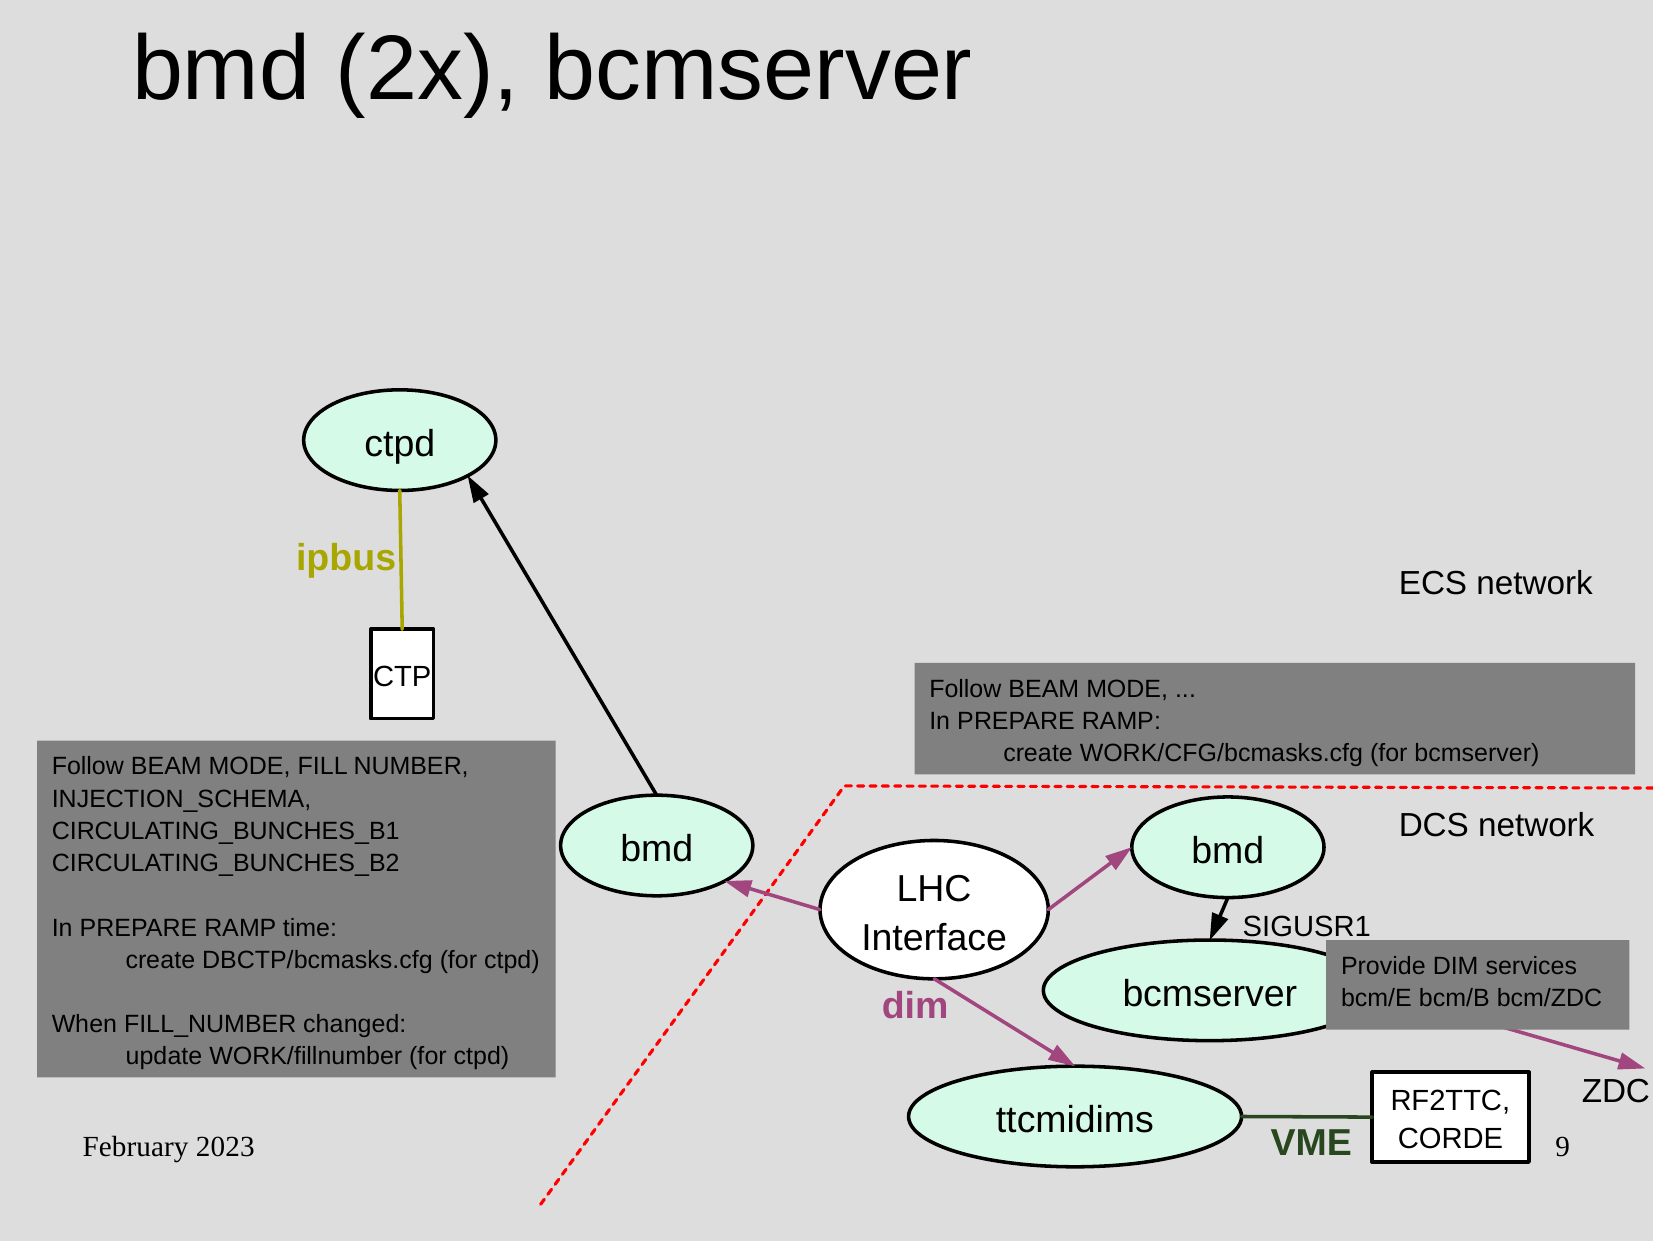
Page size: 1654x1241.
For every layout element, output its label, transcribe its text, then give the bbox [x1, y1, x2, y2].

text_box bcmserver [1043, 940, 1326, 1041]
text_box Follow BEAM MODE, ... In PREPARE RAMP: create WORK/CFG/bcmasks.cfg (for bcmserver) [914, 662, 1636, 775]
text_box ZDC [1567, 1059, 1653, 1118]
title bmd (2x), bcmserver [98, 3, 1007, 133]
text_box CTP [370, 629, 434, 719]
text_box DCS network [1383, 793, 1612, 852]
text_box WWW [33, 760, 37, 824]
text_box ipbus [281, 522, 426, 587]
text_box SIGUSR1 [1227, 897, 1456, 955]
text_box bmd [1131, 796, 1325, 898]
text_box LHC Interface [820, 840, 1049, 970]
text_box dim [867, 970, 1012, 1034]
text_box RF2TTC, CORDE [1372, 1072, 1529, 1162]
text_box Follow BEAM MODE, FILL NUMBER, INJECTION_SCHEMA, CIRCULATING_BUNCHES_B1 CIRCULATING_BUNCHES_B2 In PREPARE RAMP time: create DBCTP/bcmasks.cfg (for ctpd) When FILL_NUMBER changed: update WORK/fillnumber (for ctpd) [37, 740, 556, 1078]
text_box VME [1255, 1107, 1401, 1171]
text_box ttcmidims [908, 1066, 1242, 1167]
text_box ctpd [303, 389, 496, 491]
text_box Provide DIM services bcm/E bcm/B bcm/ZDC [1326, 940, 1630, 1030]
text_box bmd [560, 795, 753, 896]
text_box ECS network [1383, 551, 1612, 610]
